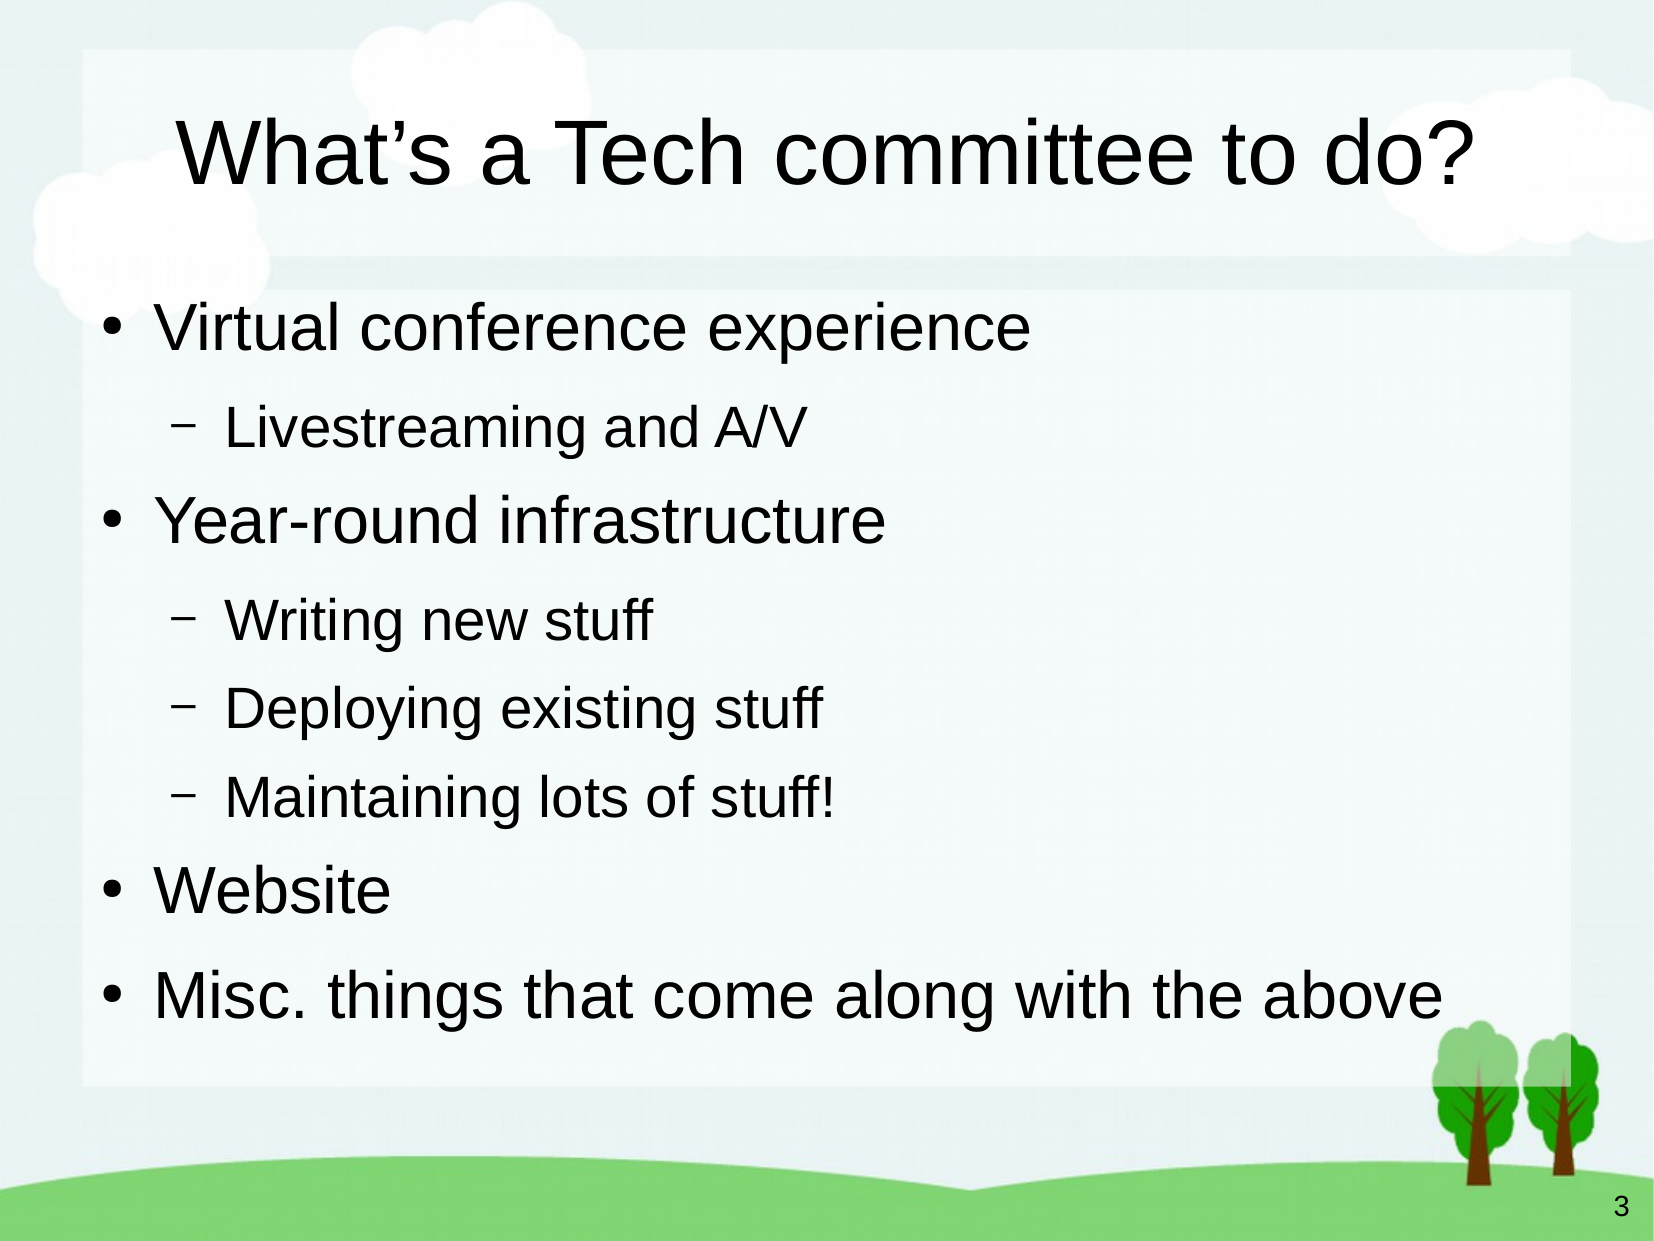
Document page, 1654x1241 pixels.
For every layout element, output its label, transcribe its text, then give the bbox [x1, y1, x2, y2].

title What’s a Tech committee to do? [82, 49, 1571, 257]
list Virtual conference experience Livestreaming and A/V Year-round infrastructure Writing new stuff Deploying existing stuff Maintaining lots of stuff! Website Misc. things that come along with the above [82, 290, 1571, 1087]
picture [0, 0, 1654, 1241]
